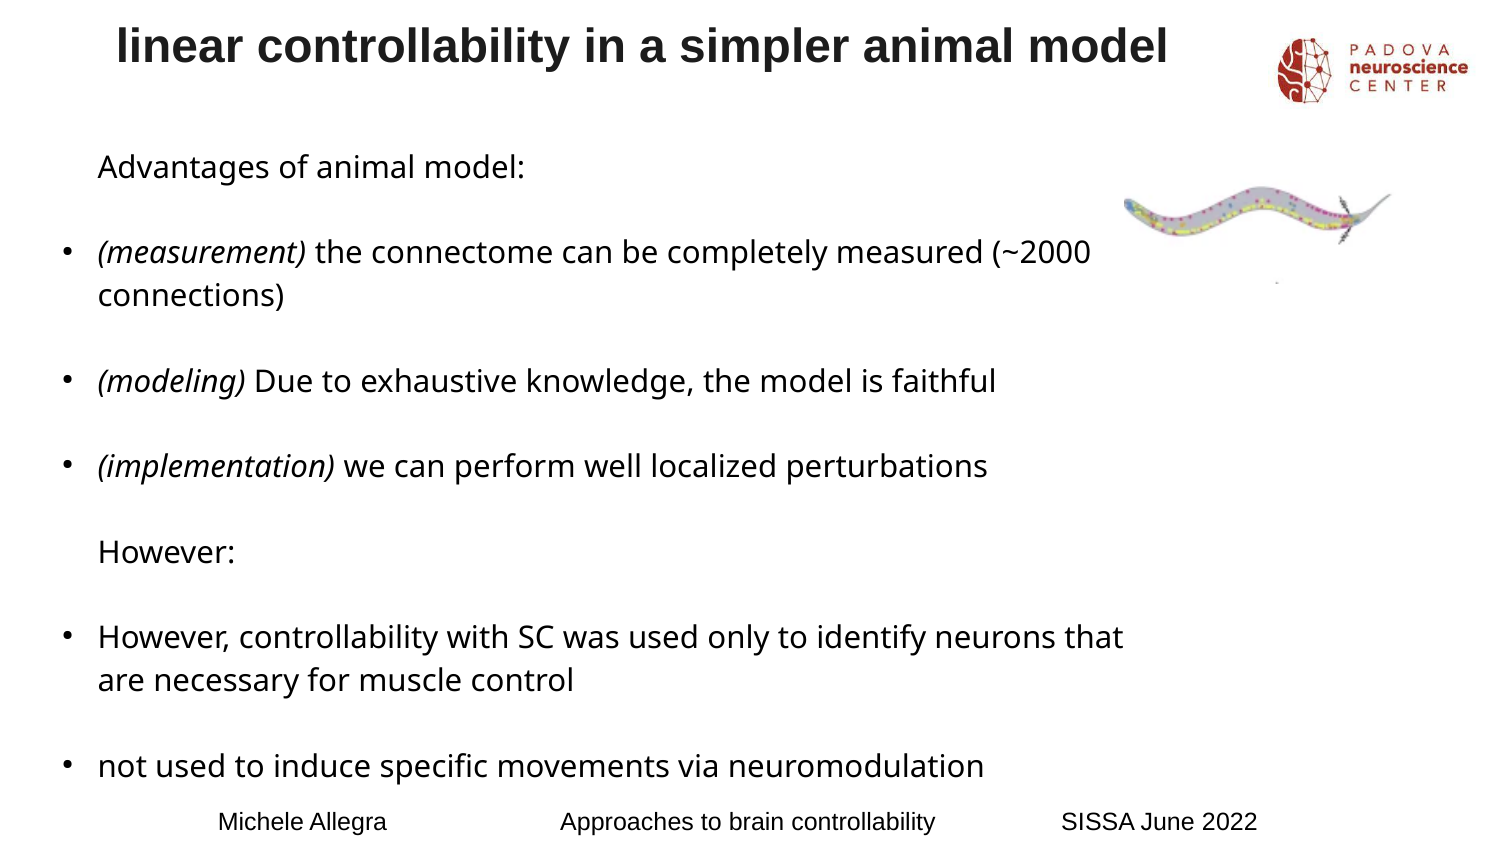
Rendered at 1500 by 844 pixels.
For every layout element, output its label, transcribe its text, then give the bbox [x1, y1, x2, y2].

text_box linear controllability in a simpler animal model [0, 0, 1337, 95]
text_box Advantages of animal model: (measurement) the connectome can be completely measured (~2000 connections) (modeling) Due to exhaustive knowledge, the model is faithful (implementation) we can perform well localized perturbations However: However, controllability with SC was used only to identify neurons that are necessary for muscle control not used to induce specific movements via neuromodulation [47, 95, 1155, 799]
text_box Michele Allegra Approaches to brain controllability SISSA June 2022 [64, 794, 1415, 844]
picture [1124, 174, 1406, 284]
picture [1268, 10, 1476, 123]
